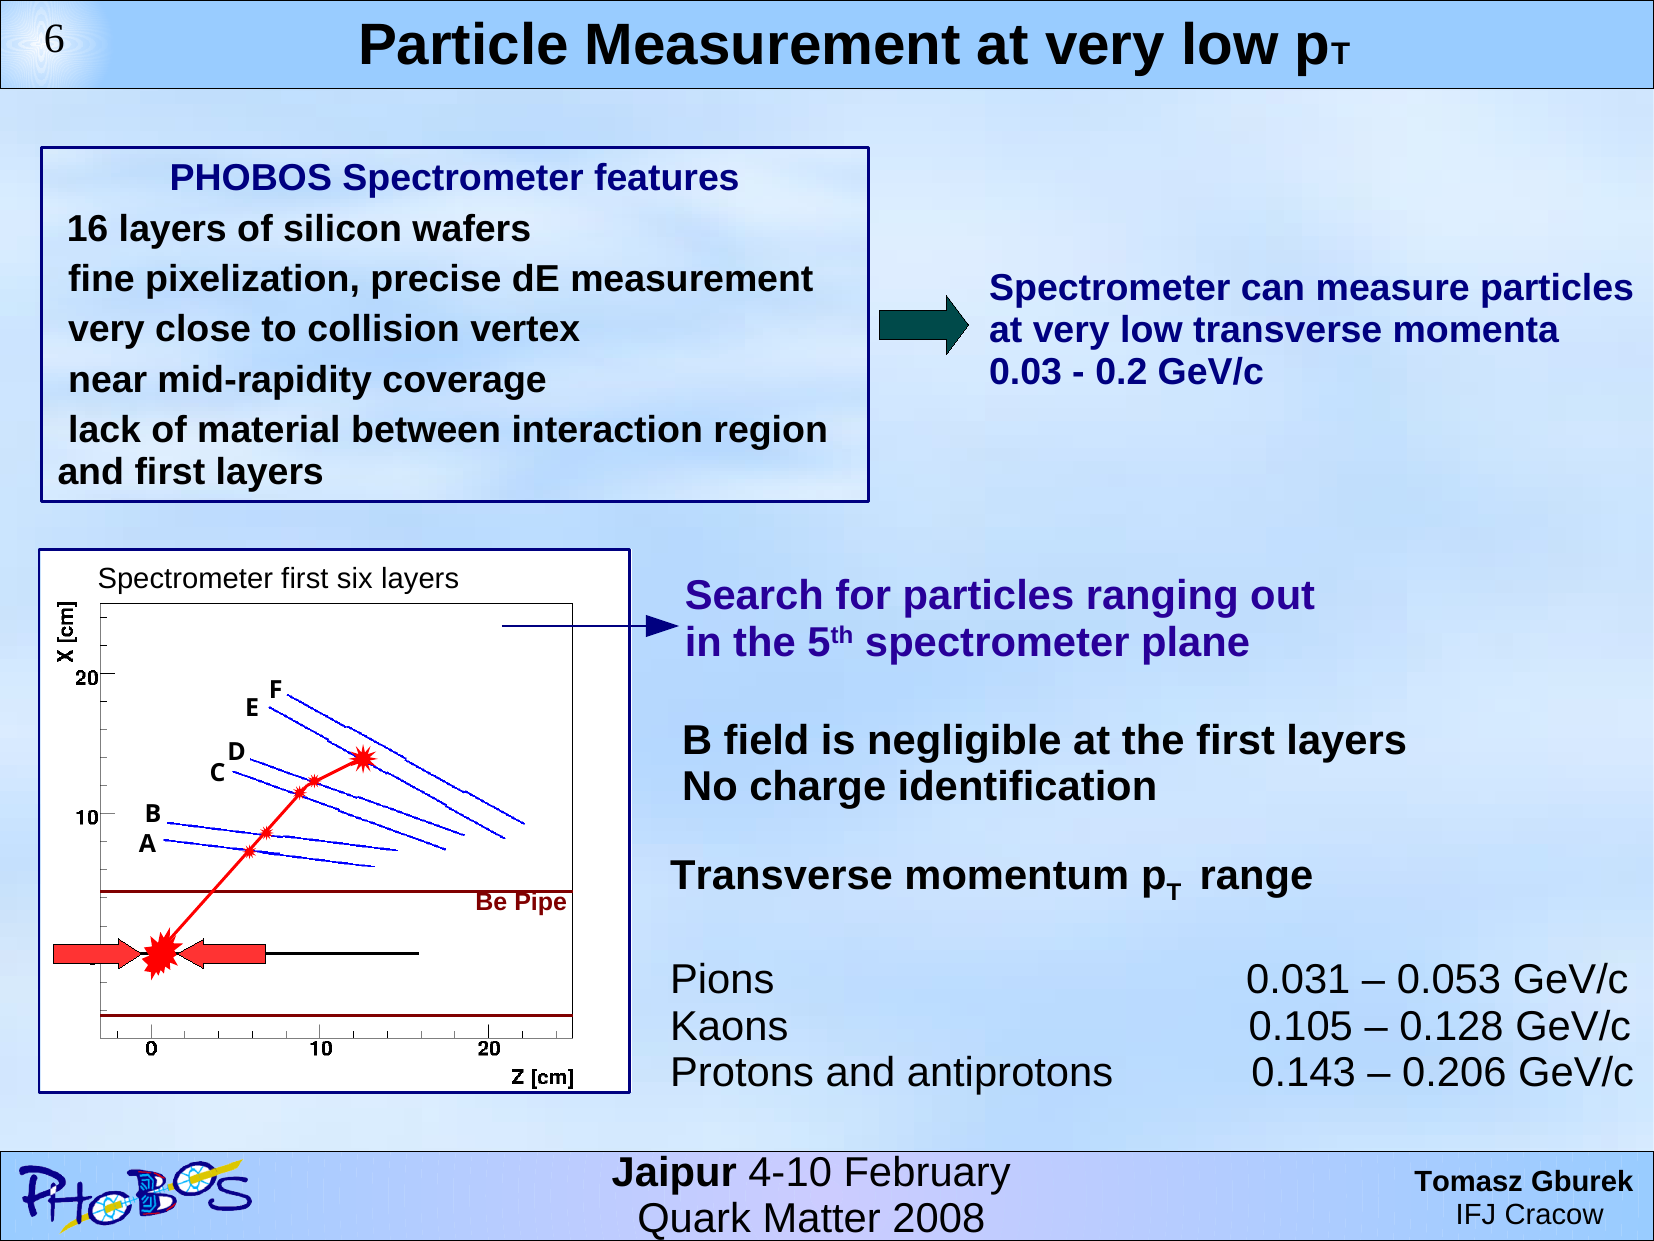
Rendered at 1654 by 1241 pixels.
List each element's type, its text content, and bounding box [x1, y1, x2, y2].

text_box Be Pipe [460, 880, 609, 925]
picture [0, 89, 1654, 1241]
text_box B field is negligible at the first layers No charge identification [667, 708, 1565, 819]
text_box [141, 927, 266, 981]
text_box [452, 266, 974, 355]
text_box A [124, 818, 184, 862]
text_box PHOBOS Spectrometer features 16 layers of silicon wafers fine pixelization, precise dE measurement very close to collision vertex near mid-rapidity coverage lack of material between interaction region and first layers [41, 147, 869, 502]
title Particle Measurement at very low pT [124, 0, 1601, 100]
text_box C [194, 747, 254, 791]
text_box F [253, 664, 313, 708]
text_box [242, 844, 257, 860]
text_box [259, 825, 275, 841]
text_box [292, 785, 308, 801]
text_box [307, 773, 322, 789]
text_box D [212, 726, 272, 770]
text_box Spectrometer can measure particles at very low transverse momenta 0.03 - 0.2 GeV/c [974, 258, 1654, 400]
text_box E [230, 682, 290, 726]
text_box [53, 938, 142, 969]
text_box B [129, 788, 189, 832]
text_box Transverse momentum pT range Pions 0.031 – 0.053 GeV/c Kaons 0.105 – 0.128 GeV/c Protons and antiprotons 0.143 – 0.206 GeV/c [655, 844, 1654, 1144]
text_box [348, 744, 379, 774]
text_box Spectrometer first six layers [82, 555, 526, 603]
text_box Search for particles ranging out in the 5th spectrometer plane [669, 564, 1359, 675]
